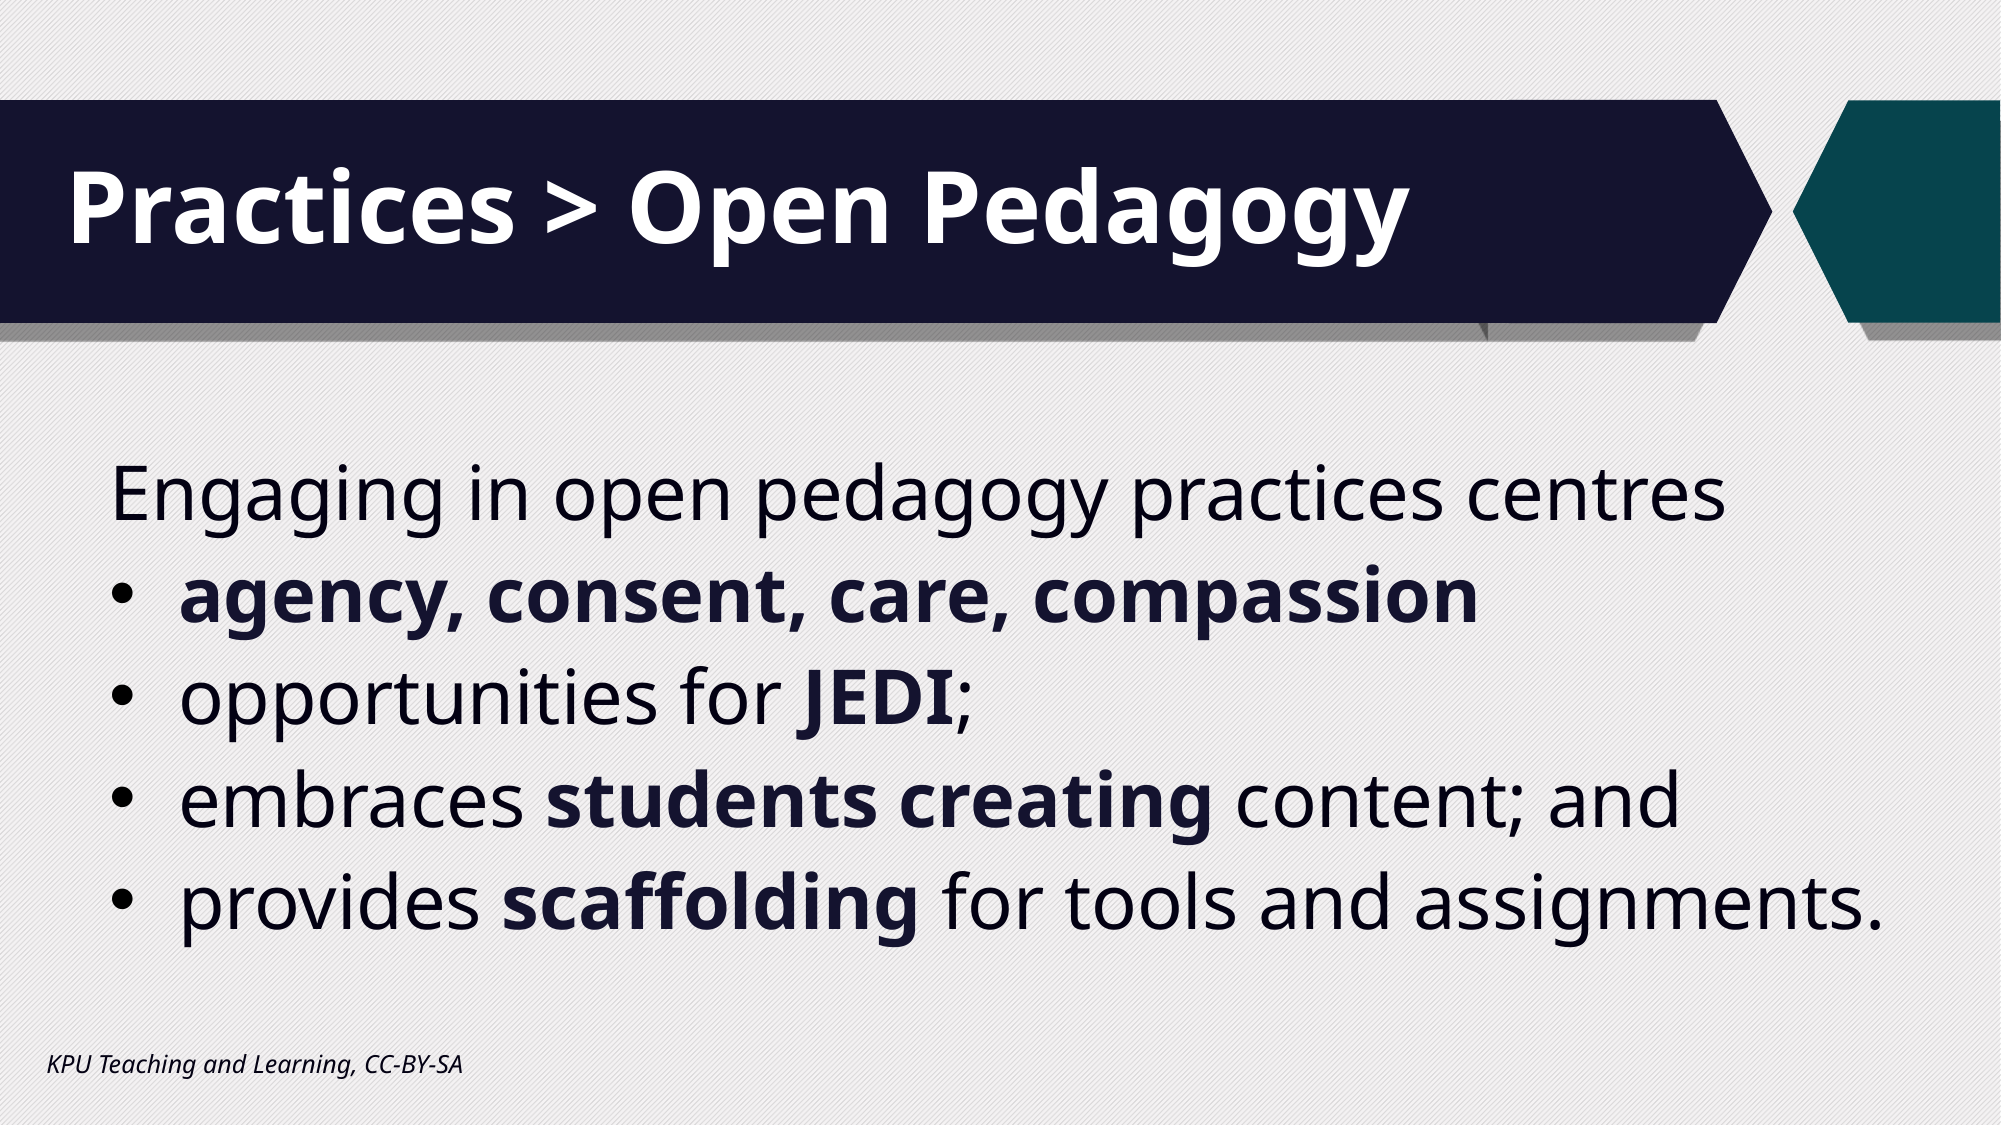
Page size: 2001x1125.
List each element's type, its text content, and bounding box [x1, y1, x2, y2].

list Engaging in open pedagogy practices centres agency, consent, care, compassion opportunities for JEDI; embraces students creating content; and provides scaffolding for tools and assignments. [94, 388, 1906, 1000]
title Practices > Open Pedagogy [50, 122, 1689, 300]
text_box KPU Teaching and Learning, CC-BY-SA [31, 1033, 1159, 1094]
